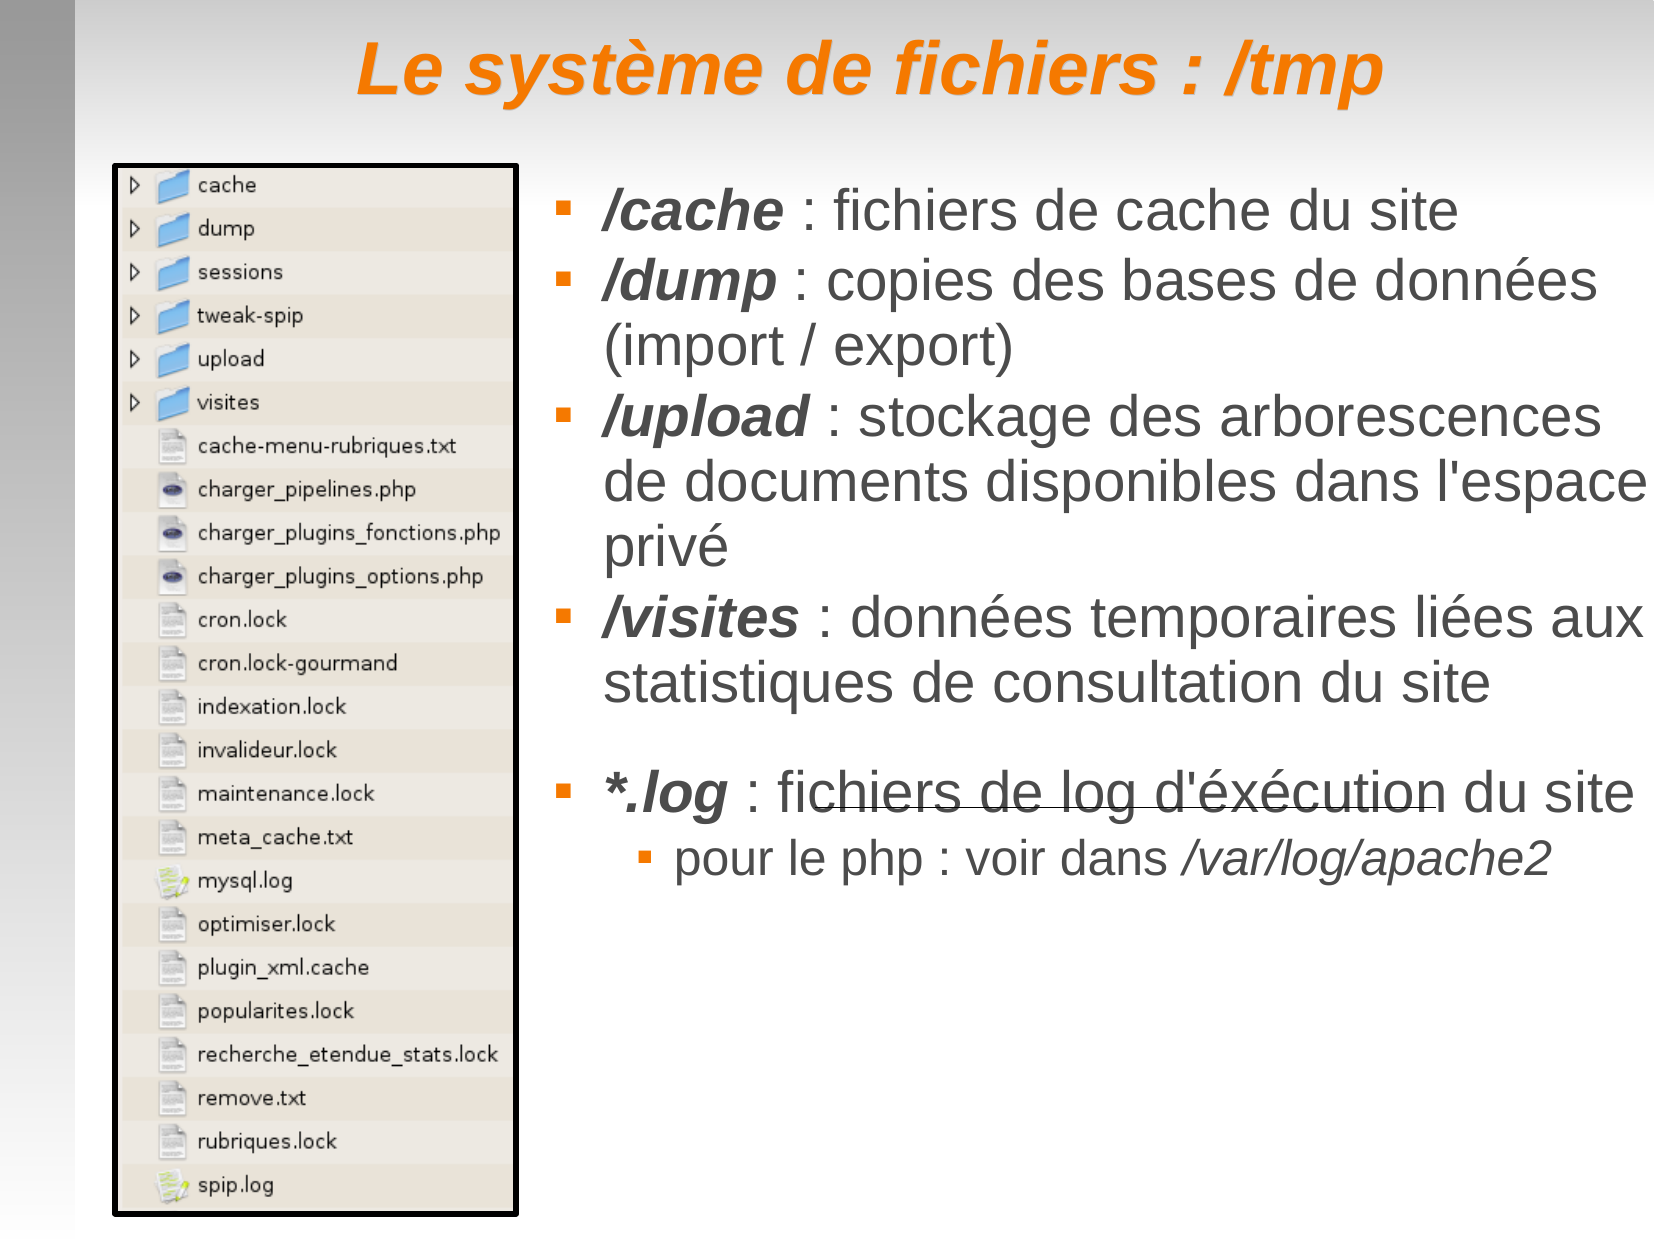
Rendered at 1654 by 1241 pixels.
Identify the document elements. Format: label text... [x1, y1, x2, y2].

picture [118, 168, 514, 1211]
title Le système de fichiers : /tmp [118, 0, 1625, 119]
list /cache : fichiers de cache du site /dump : copies des bases de données (import / export) /upload : stockage des arborescences de documents disponibles dans l'espace privé /visites : données temporaires liées aux statistiques de consultation du site *.log : fichiers de log d'éxécution du site pour le php : voir dans /var/log/apache2 [519, 177, 1654, 1211]
